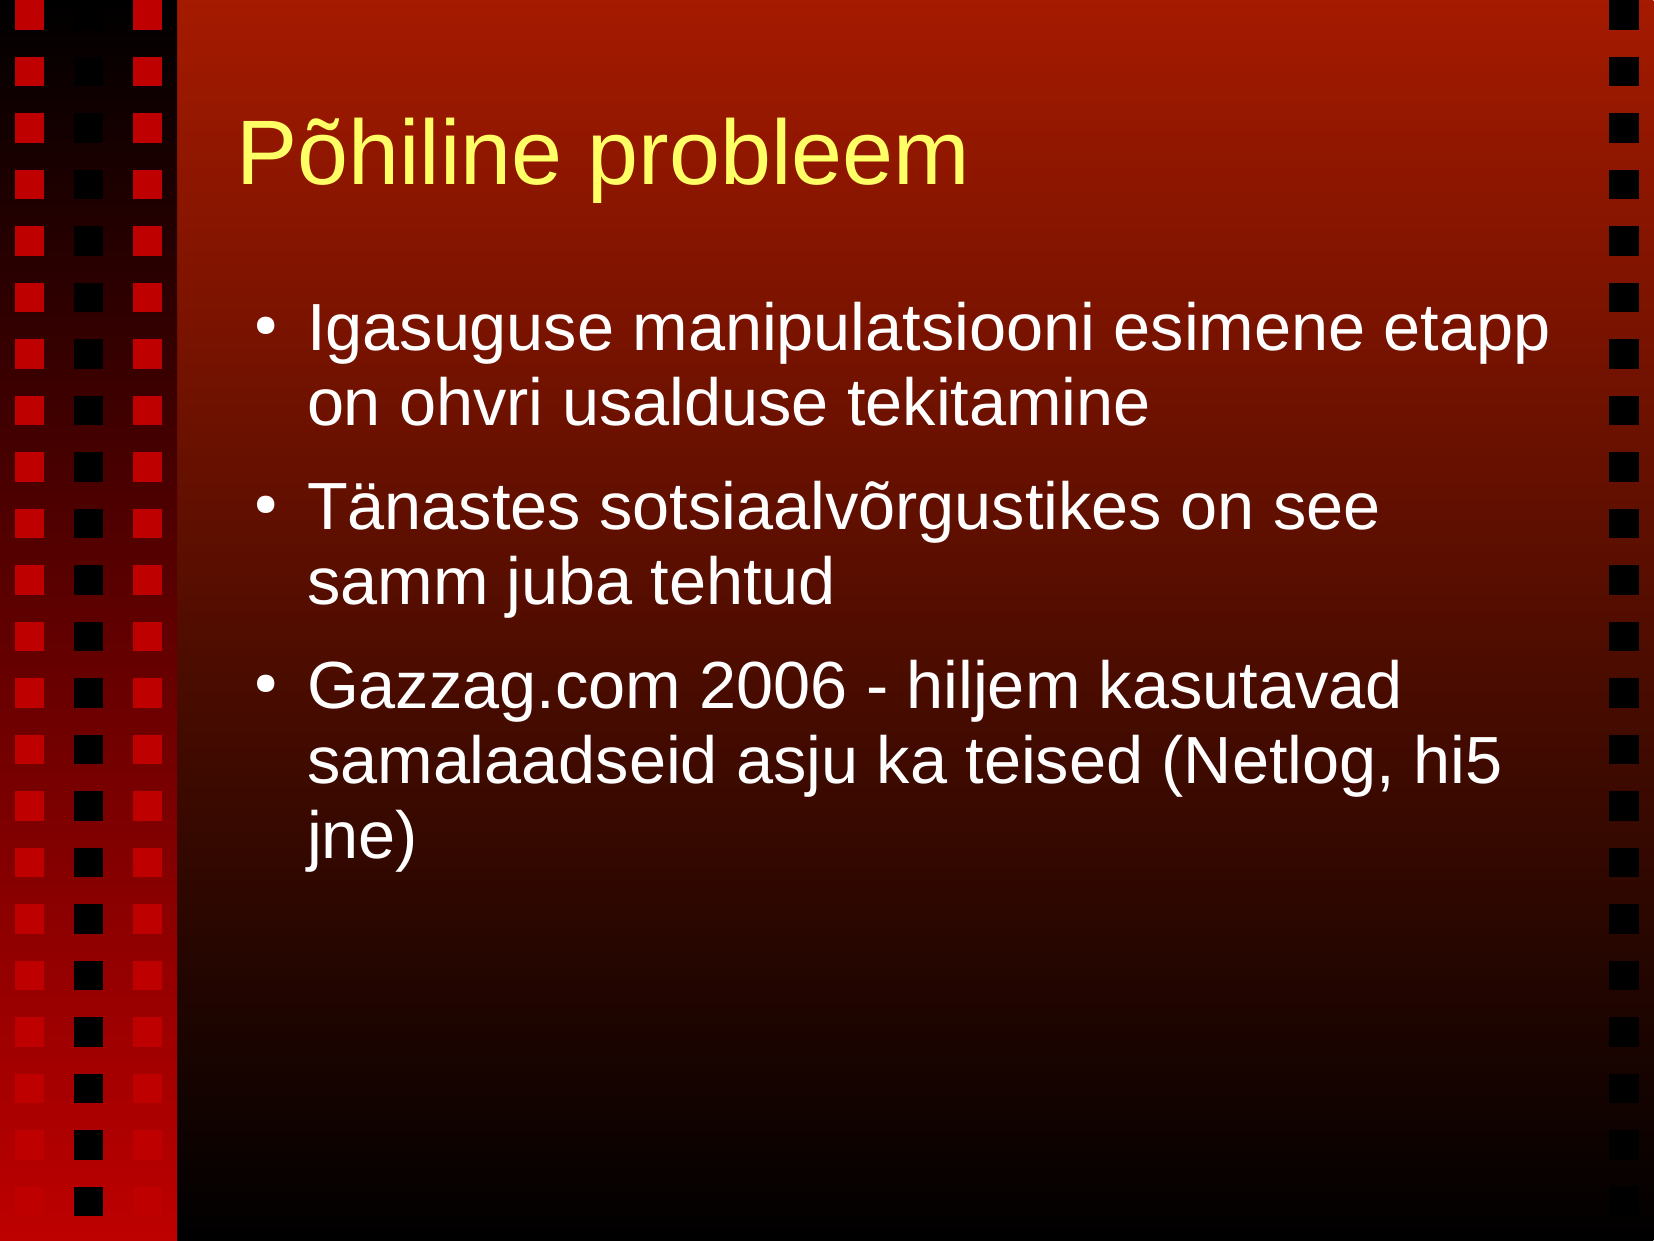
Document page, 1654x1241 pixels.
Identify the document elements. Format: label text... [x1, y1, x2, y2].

title Põhiline probleem [236, 49, 1571, 257]
list Igasuguse manipulatsiooni esimene etapp on ohvri usalduse tekitamine Tänastes sotsiaalvõrgustikes on see samm juba tehtud Gazzag.com 2006 - hiljem kasutavad samalaadseid asju ka teised (Netlog, hi5 jne) [236, 290, 1571, 1109]
